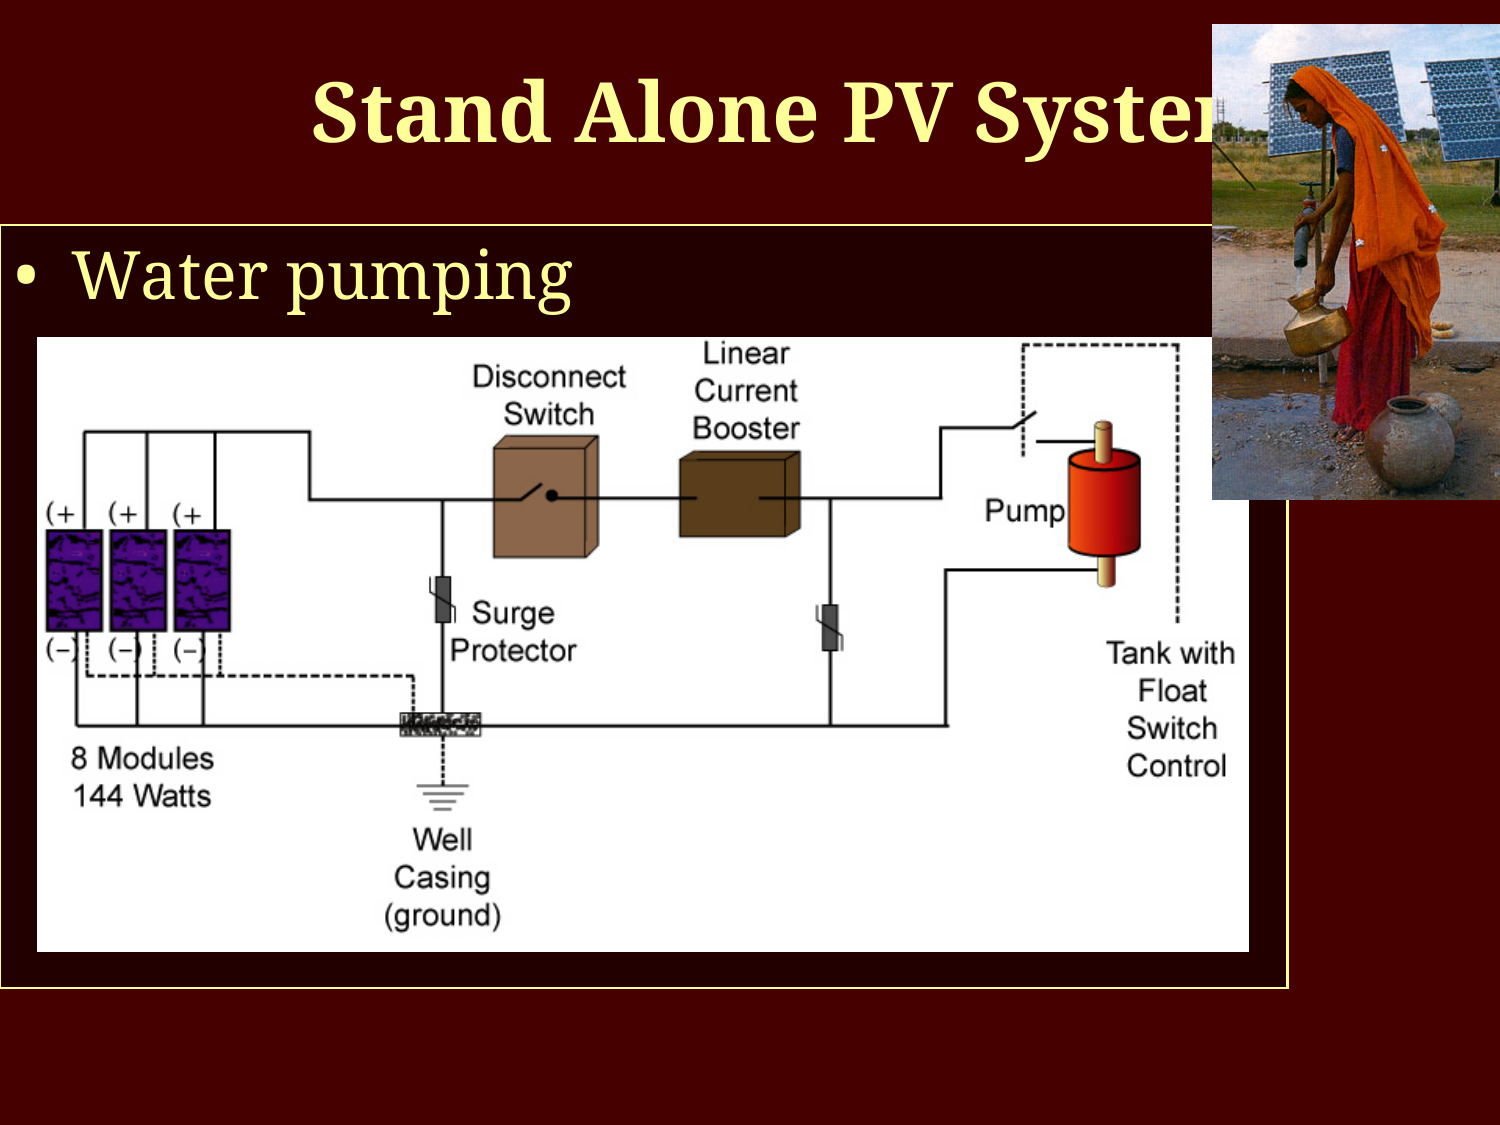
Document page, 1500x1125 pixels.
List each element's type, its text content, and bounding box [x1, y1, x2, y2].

title Stand Alone PV System [225, 50, 1212, 168]
picture [37, 24, 1500, 952]
list Water pumping [0, 224, 1288, 988]
